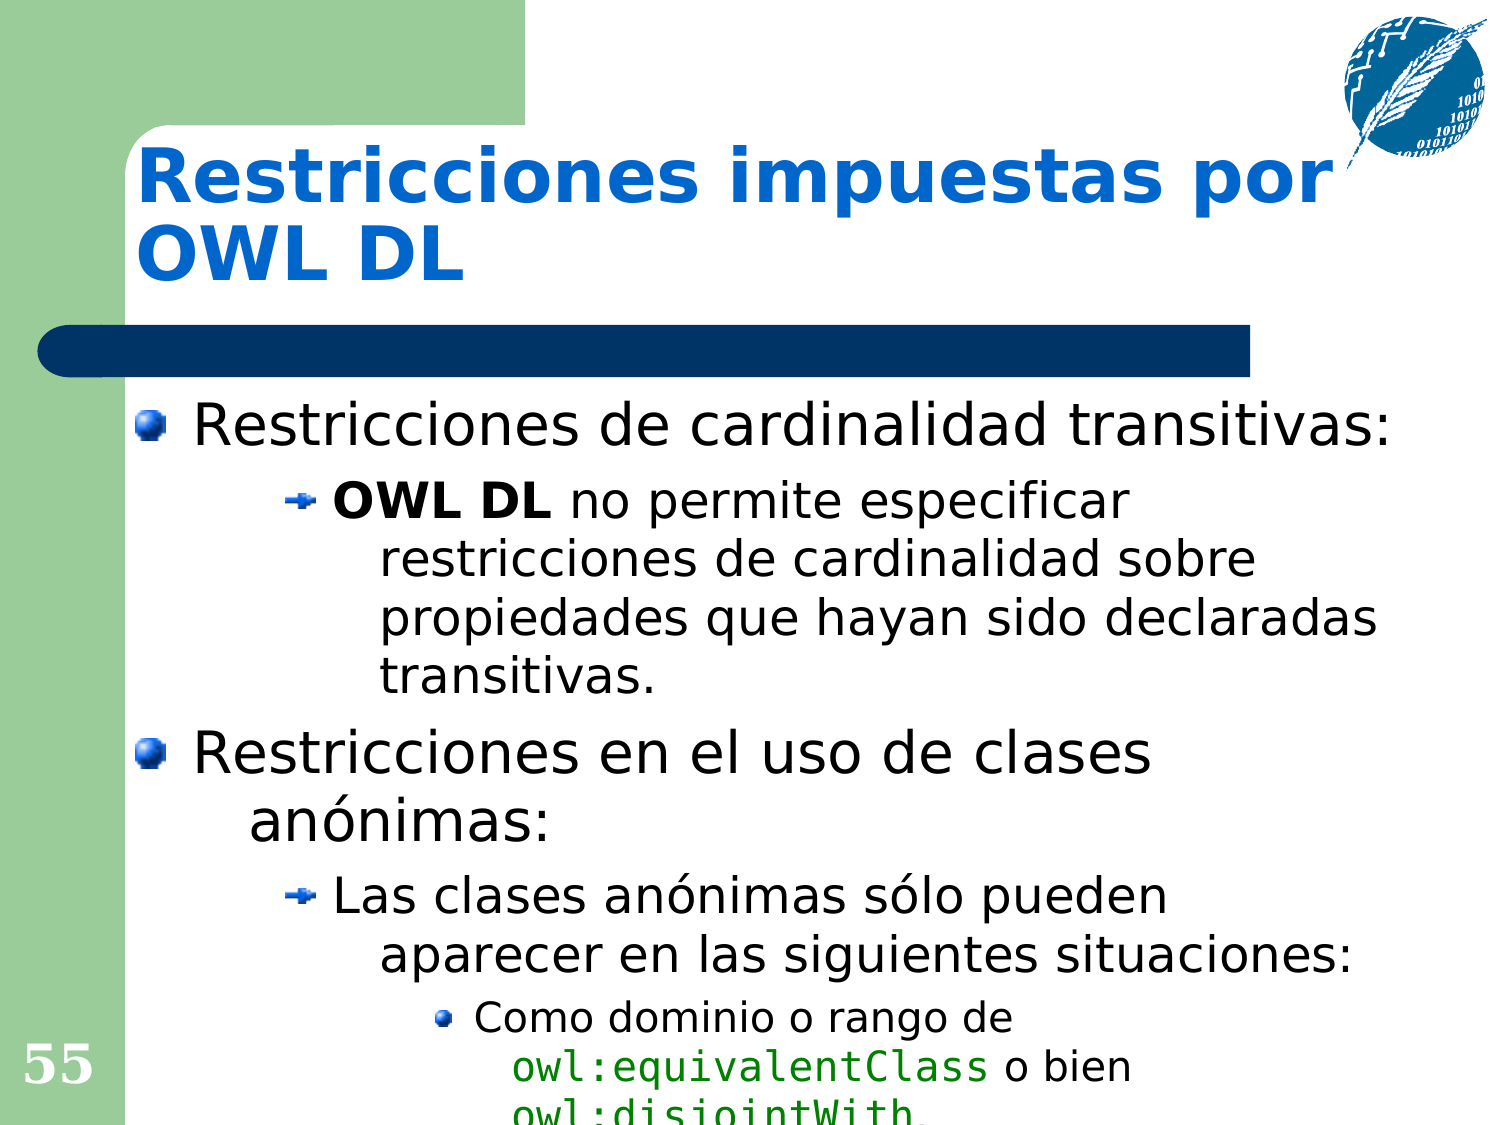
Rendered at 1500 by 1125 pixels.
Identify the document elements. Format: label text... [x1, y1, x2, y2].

picture [1436, 127, 1450, 136]
picture [1416, 140, 1425, 149]
list Restricciones de cardinalidad transitivas: OWL DL no permite especificar restricciones de cardinalidad sobre propiedades que hayan sido declaradas transitivas. Restricciones en el uso de clases anónimas: Las clases anónimas sólo pueden aparecer en las siguientes situaciones: Como dominio o rango de owl:equivalentClass o bien owl:disjointWith. Como rango de rdfs:subclassOf. [135, 391, 1398, 1124]
picture [1427, 138, 1431, 148]
title Restricciones impuestas por OWL DL [135, 135, 1412, 301]
picture [1341, 15, 1487, 172]
picture [1433, 139, 1440, 147]
